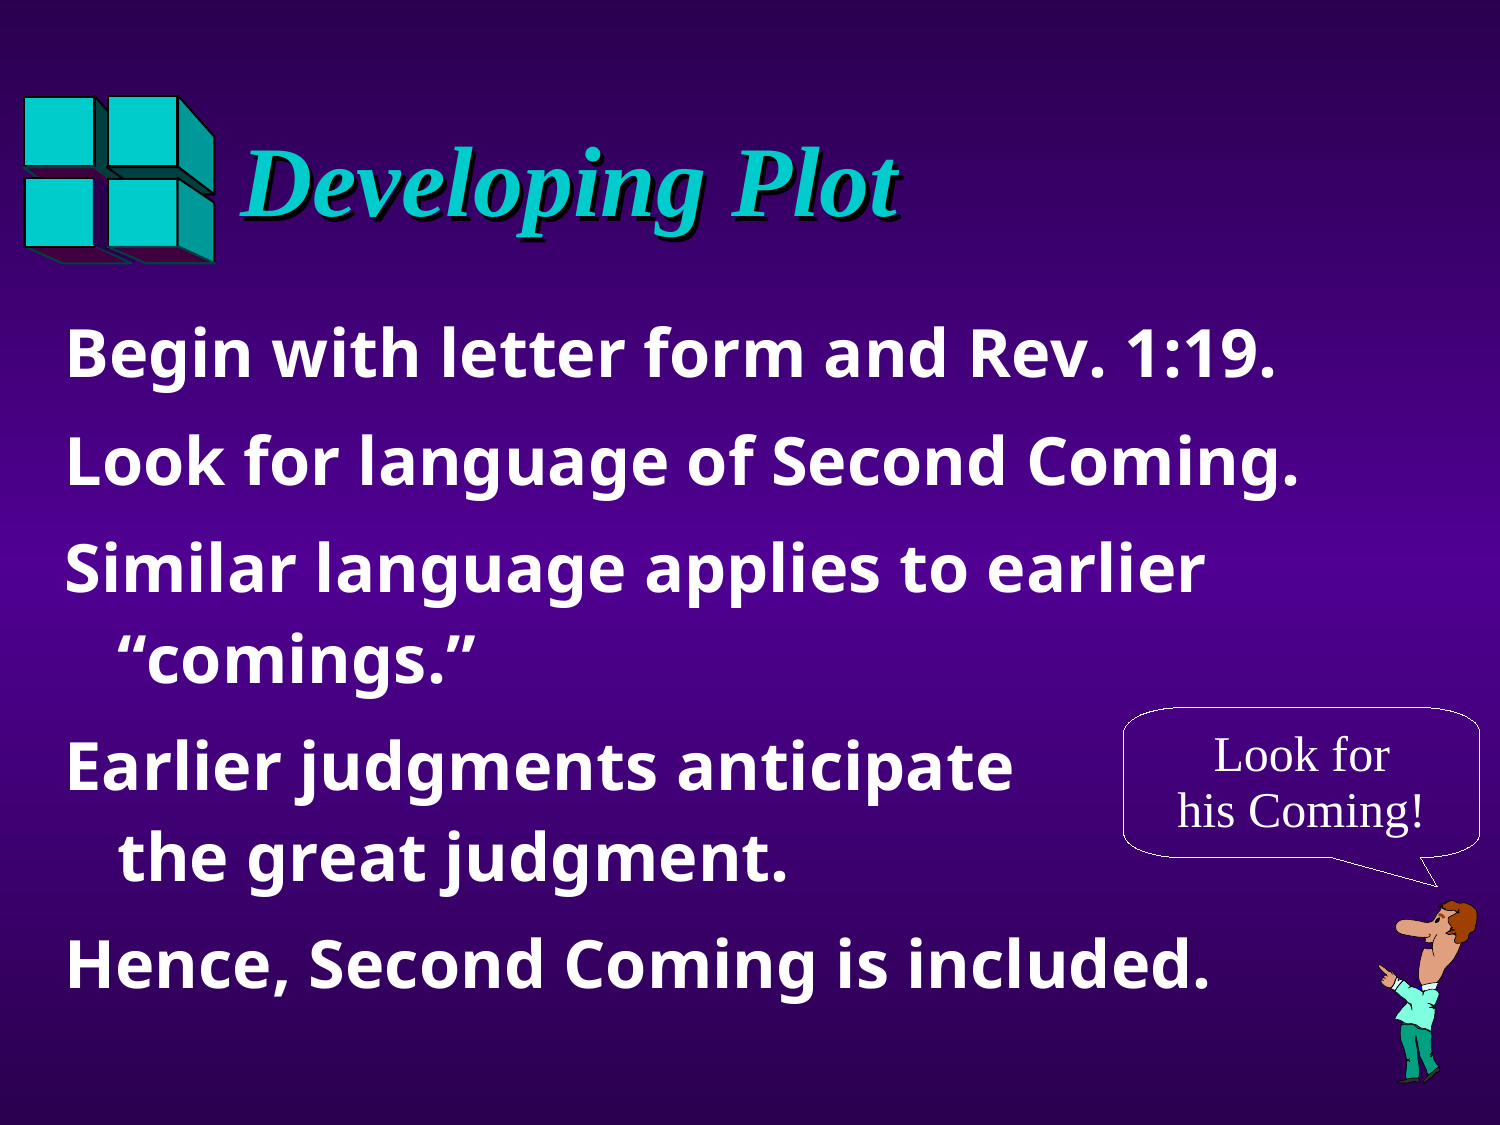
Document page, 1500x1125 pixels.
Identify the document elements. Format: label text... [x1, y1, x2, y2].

list Begin with letter form and Rev. 1:19. Look for language of Second Coming. Similar language applies to earlier “comings.” Earlier judgments anticipate the great judgment. Hence, Second Coming is included. [49, 299, 1437, 1070]
picture [1374, 897, 1481, 1088]
title Developing Plot [224, 78, 1388, 288]
text_box Look for his Coming! [1123, 707, 1480, 887]
